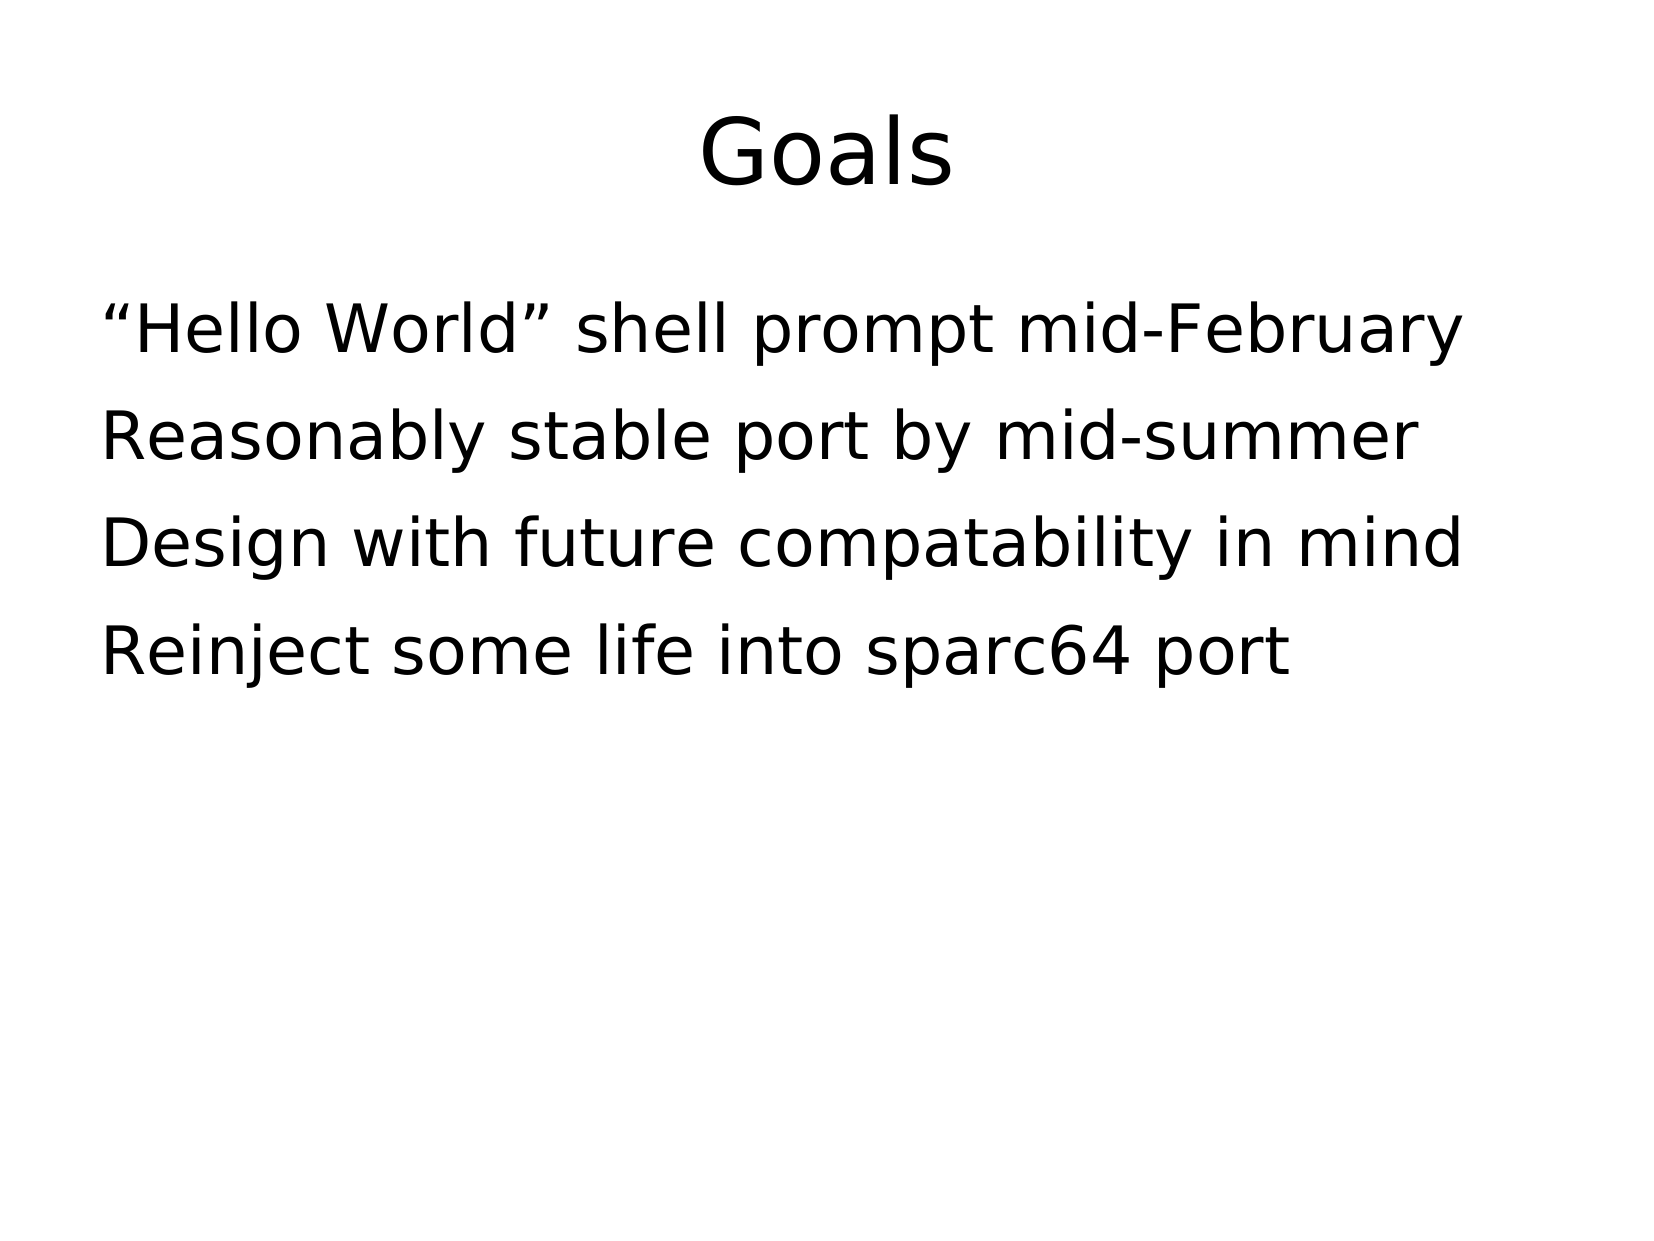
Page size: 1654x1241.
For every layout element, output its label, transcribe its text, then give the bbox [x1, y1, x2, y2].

title Goals [82, 49, 1571, 257]
list “Hello World” shell prompt mid-February Reasonably stable port by mid-summer Design with future compatability in mind Reinject some life into sparc64 port [82, 290, 1571, 1109]
